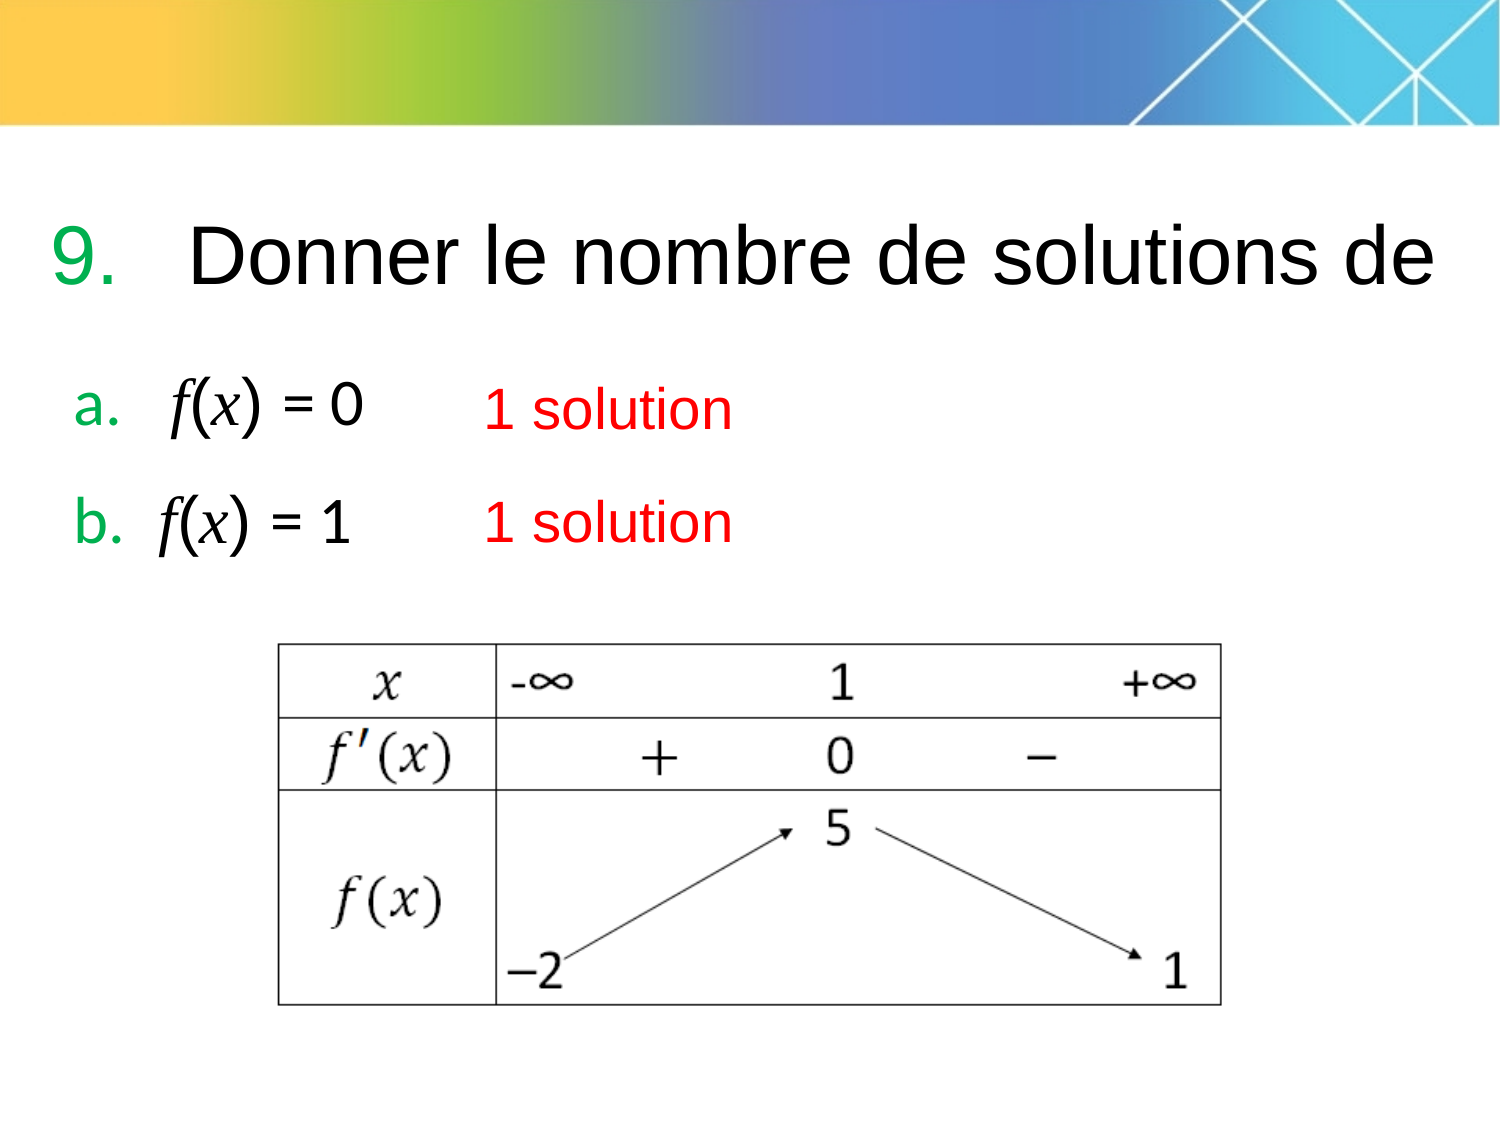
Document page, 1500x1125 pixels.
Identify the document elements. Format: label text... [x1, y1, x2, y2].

text_box 1 solution [468, 363, 750, 449]
picture [0, 0, 1500, 127]
text_box Donner le nombre de solutions de [35, 164, 1460, 338]
text_box 1 solution [468, 476, 750, 562]
text_box a. f(x) = 0 b. f(x) = 1 [58, 351, 411, 682]
picture [264, 628, 1236, 1020]
